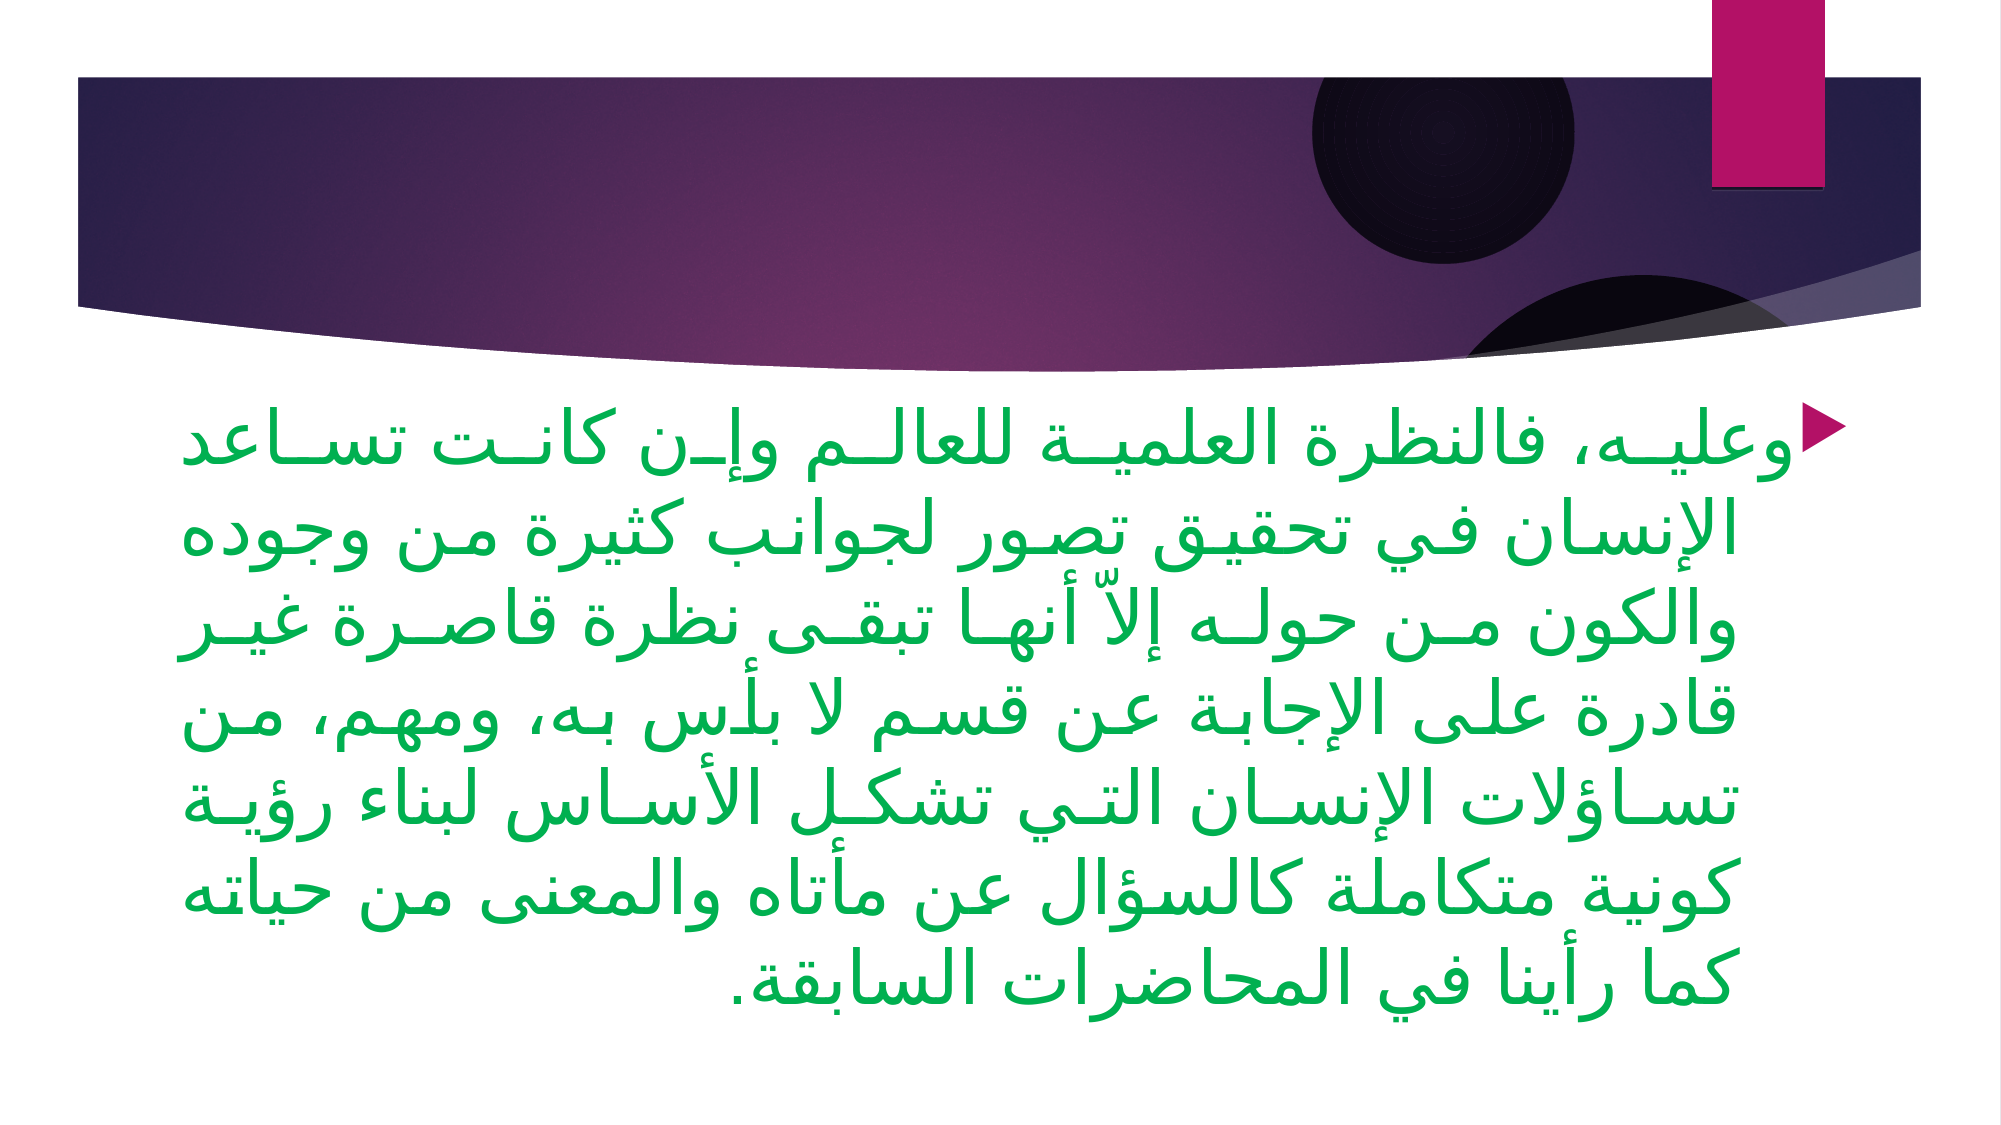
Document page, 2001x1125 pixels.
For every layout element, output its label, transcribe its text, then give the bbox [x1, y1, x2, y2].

list وعليه، فالنظرة العلمية للعالم وإن كانت تساعد الإنسان في تحقيق تصور لجوانب كثيرة من وجوده والكون من حوله إلاّ أنها تبقى نظرة قاصرة غير قادرة على الإجابة عن قسم لا بأس به، ومهم، من تساؤلات الإنسان التي تشكل الأساس لبناء رؤية كونية متكاملة كالسؤال عن مأتاه والمعنى من حياته كما رأينا في المحاضرات السابقة. [164, 382, 1890, 1067]
